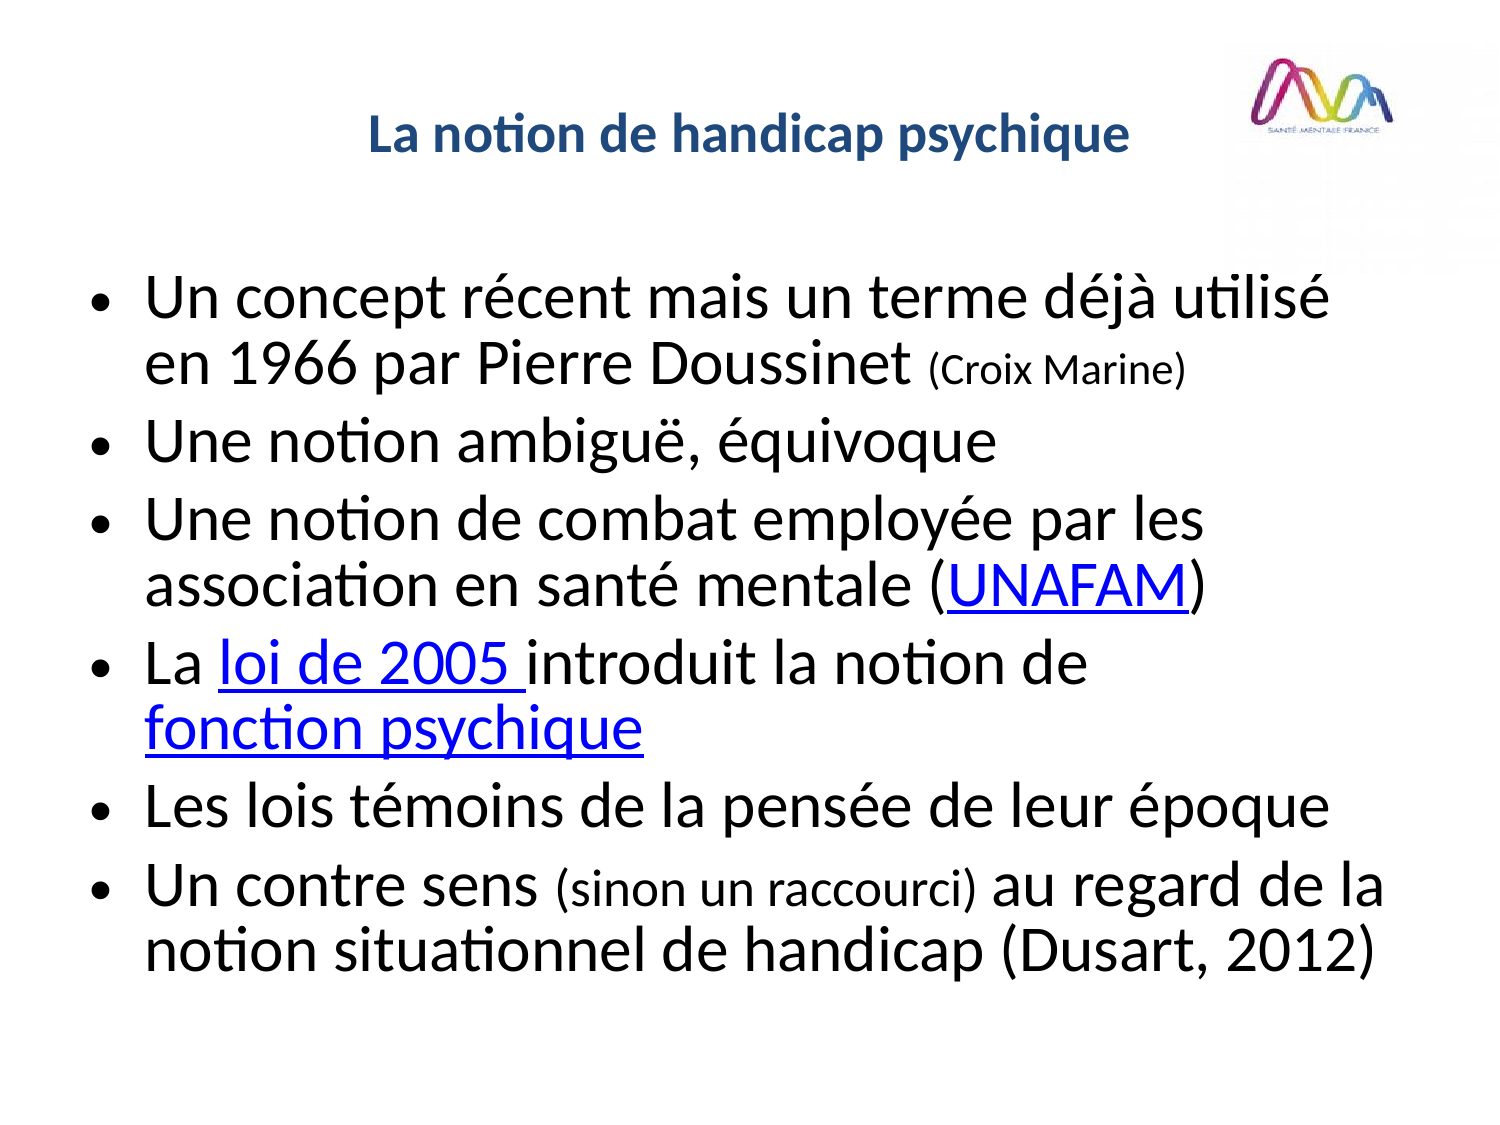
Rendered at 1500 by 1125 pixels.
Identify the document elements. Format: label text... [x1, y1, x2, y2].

list Un concept récent mais un terme déjà utilisé en 1966 par Pierre Doussinet (Croix Marine) Une notion ambiguë, équivoque Une notion de combat employée par les association en santé mentale (UNAFAM) La loi de 2005 introduit la notion de fonction psychique Les lois témoins de la pensée de leur époque Un contre sens (sinon un raccourci) au regard de la notion situationnel de handicap (Dusart, 2012) [75, 262, 1425, 1005]
picture [1223, 42, 1500, 274]
title La notion de handicap psychique [75, 45, 1223, 233]
